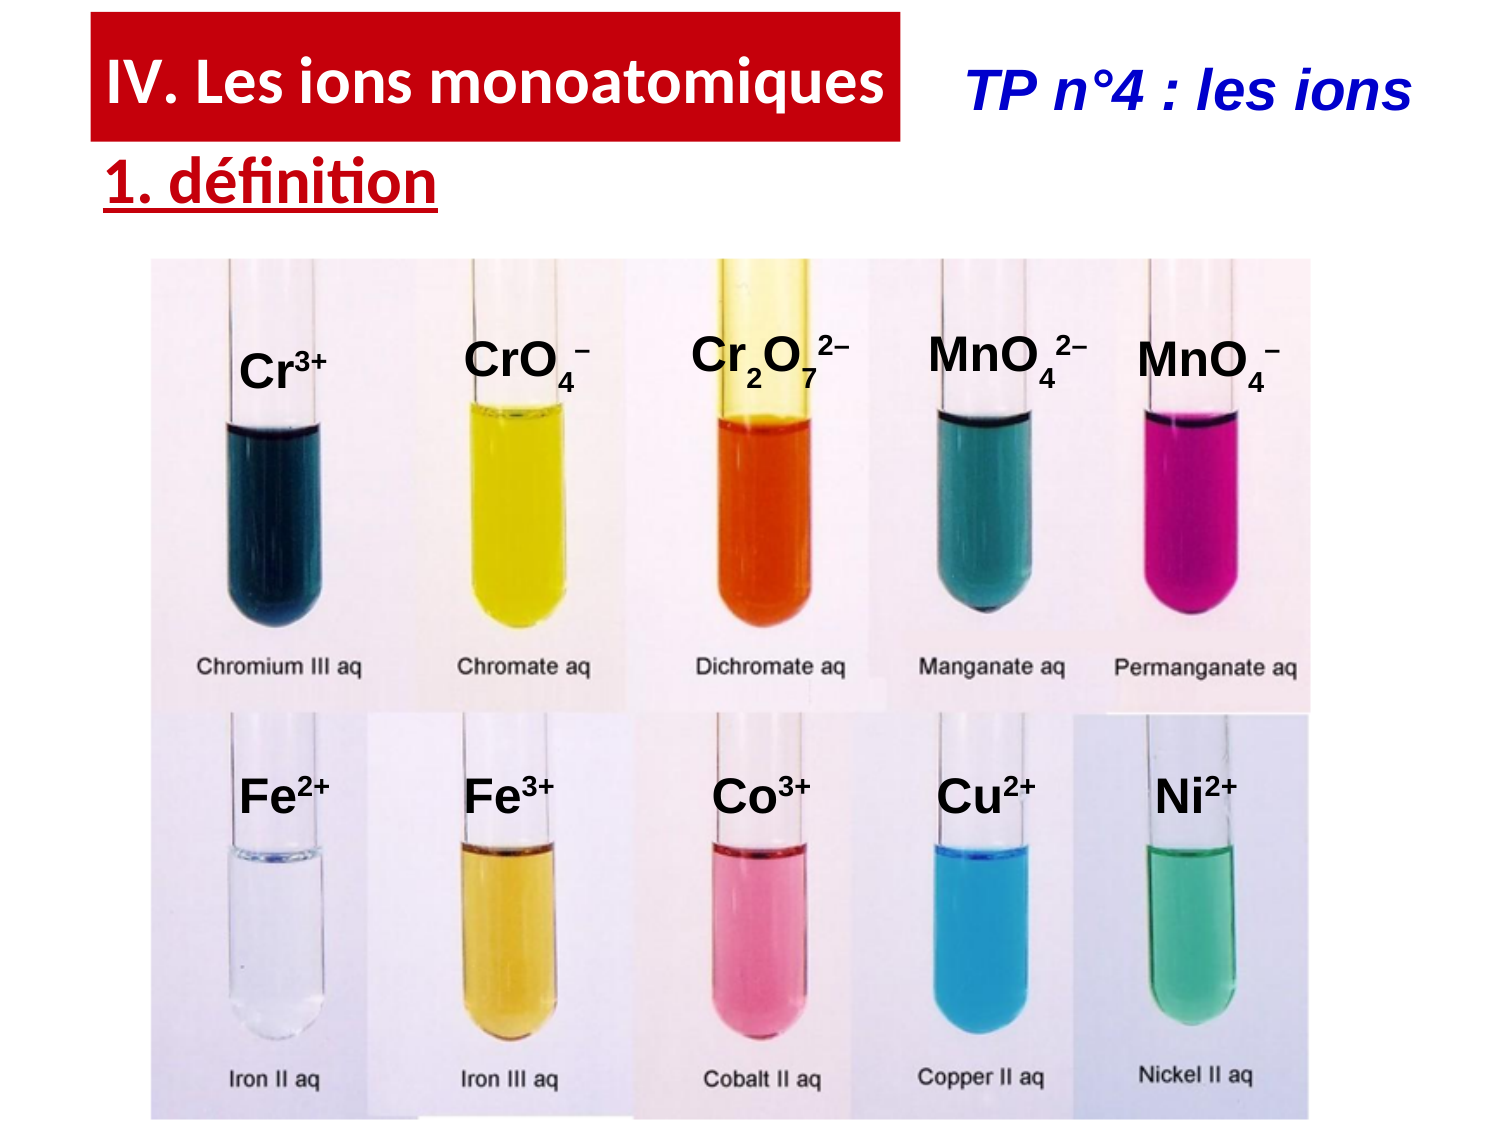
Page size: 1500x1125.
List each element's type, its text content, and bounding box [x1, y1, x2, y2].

text_box CrO4– [448, 318, 606, 407]
text_box MnO4– [1122, 318, 1296, 407]
text_box MnO42– [913, 314, 1103, 402]
text_box Ni2+ [1139, 755, 1253, 831]
text_box Cr3+ [224, 330, 343, 406]
text_box Fe2+ [224, 755, 346, 831]
picture [141, 247, 1323, 1125]
text_box Fe3+ [448, 755, 570, 831]
text_box 1. définition [87, 129, 567, 225]
text_box Cr2O72– [676, 314, 866, 402]
text_box Cu2+ [921, 755, 1052, 831]
text_box IV. Les ions monoatomiques [90, 11, 901, 142]
text_box Co3+ [696, 755, 827, 831]
text_box TP n°4 : les ions [948, 45, 1430, 130]
